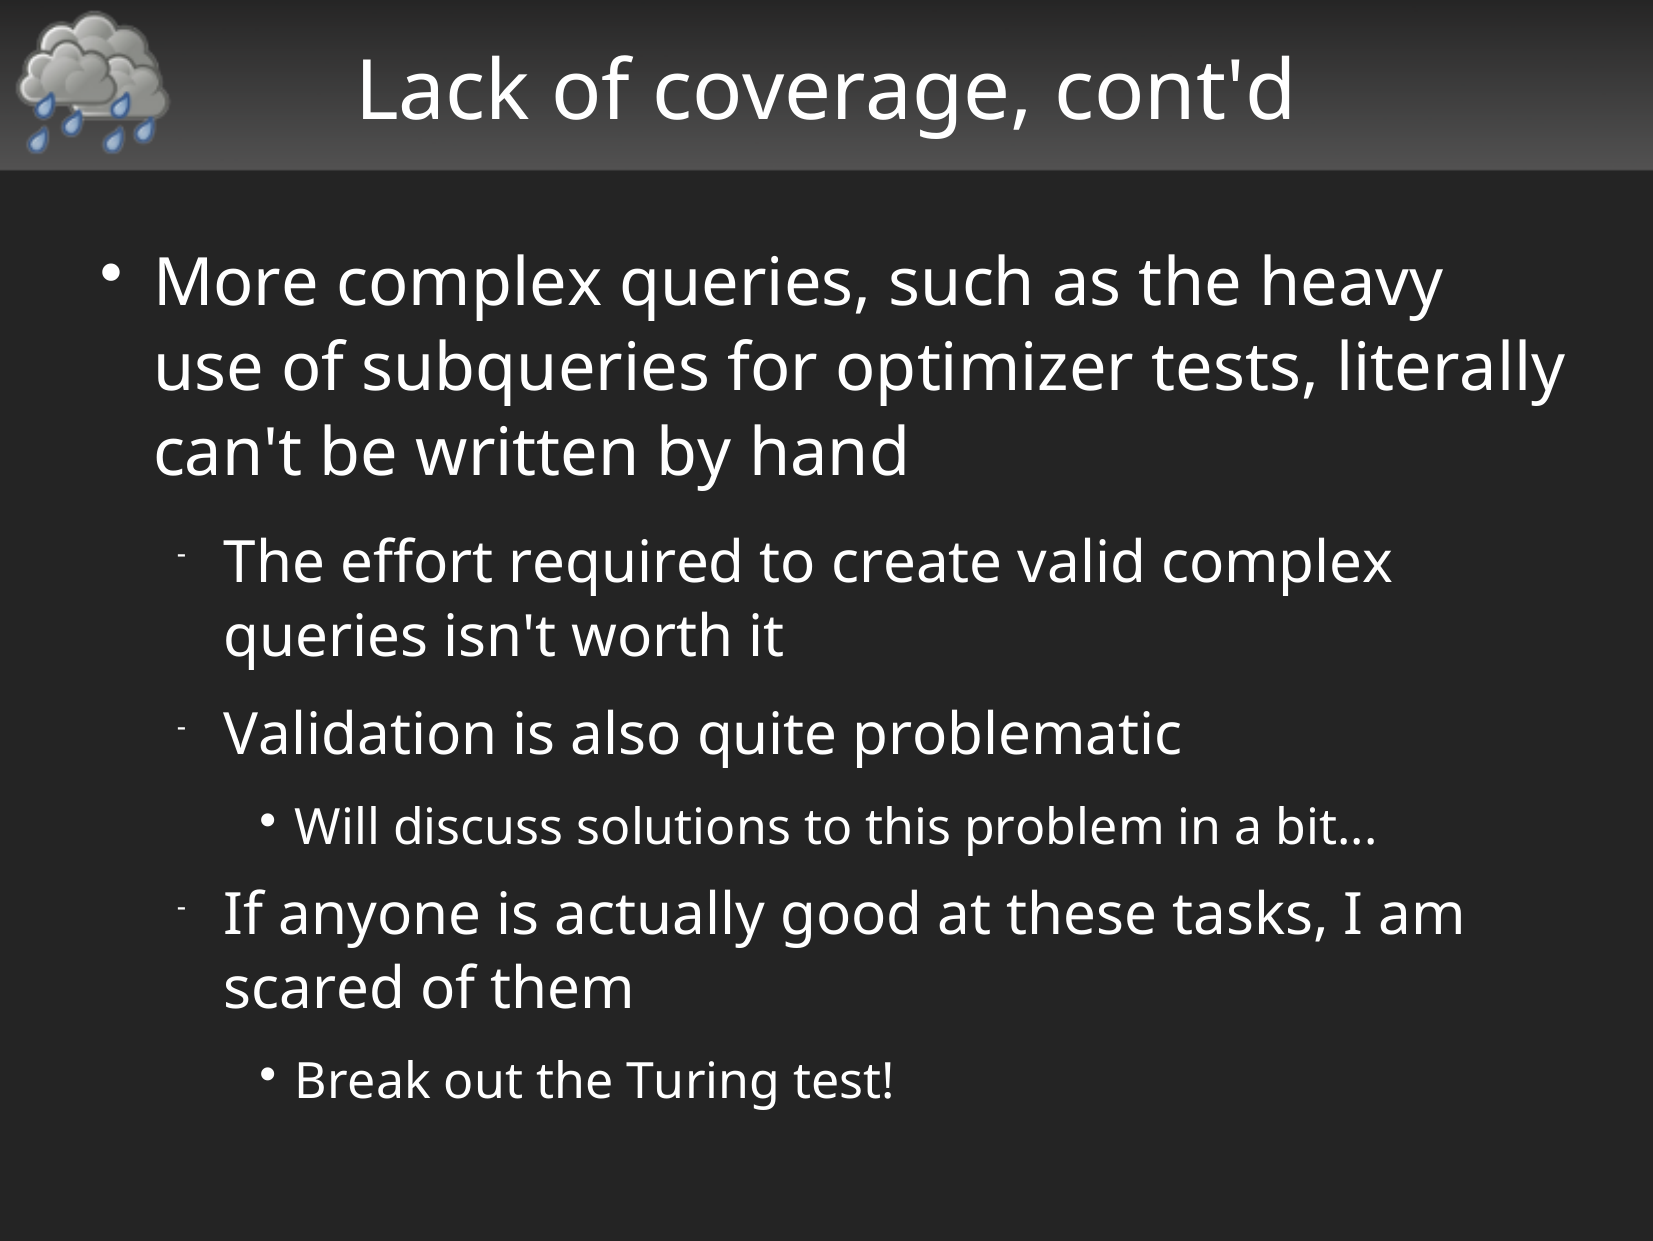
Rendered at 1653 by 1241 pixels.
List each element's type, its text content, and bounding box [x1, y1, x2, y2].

picture [0, 0, 1653, 1241]
title Lack of coverage, cont'd [82, 39, 1570, 137]
list More complex queries, such as the heavy use of subqueries for optimizer tests, literally can't be written by hand The effort required to create valid complex queries isn't worth it Validation is also quite problematic Will discuss solutions to this problem in a bit... If anyone is actually good at these tasks, I am scared of them Break out the Turing test! [82, 236, 1570, 1042]
